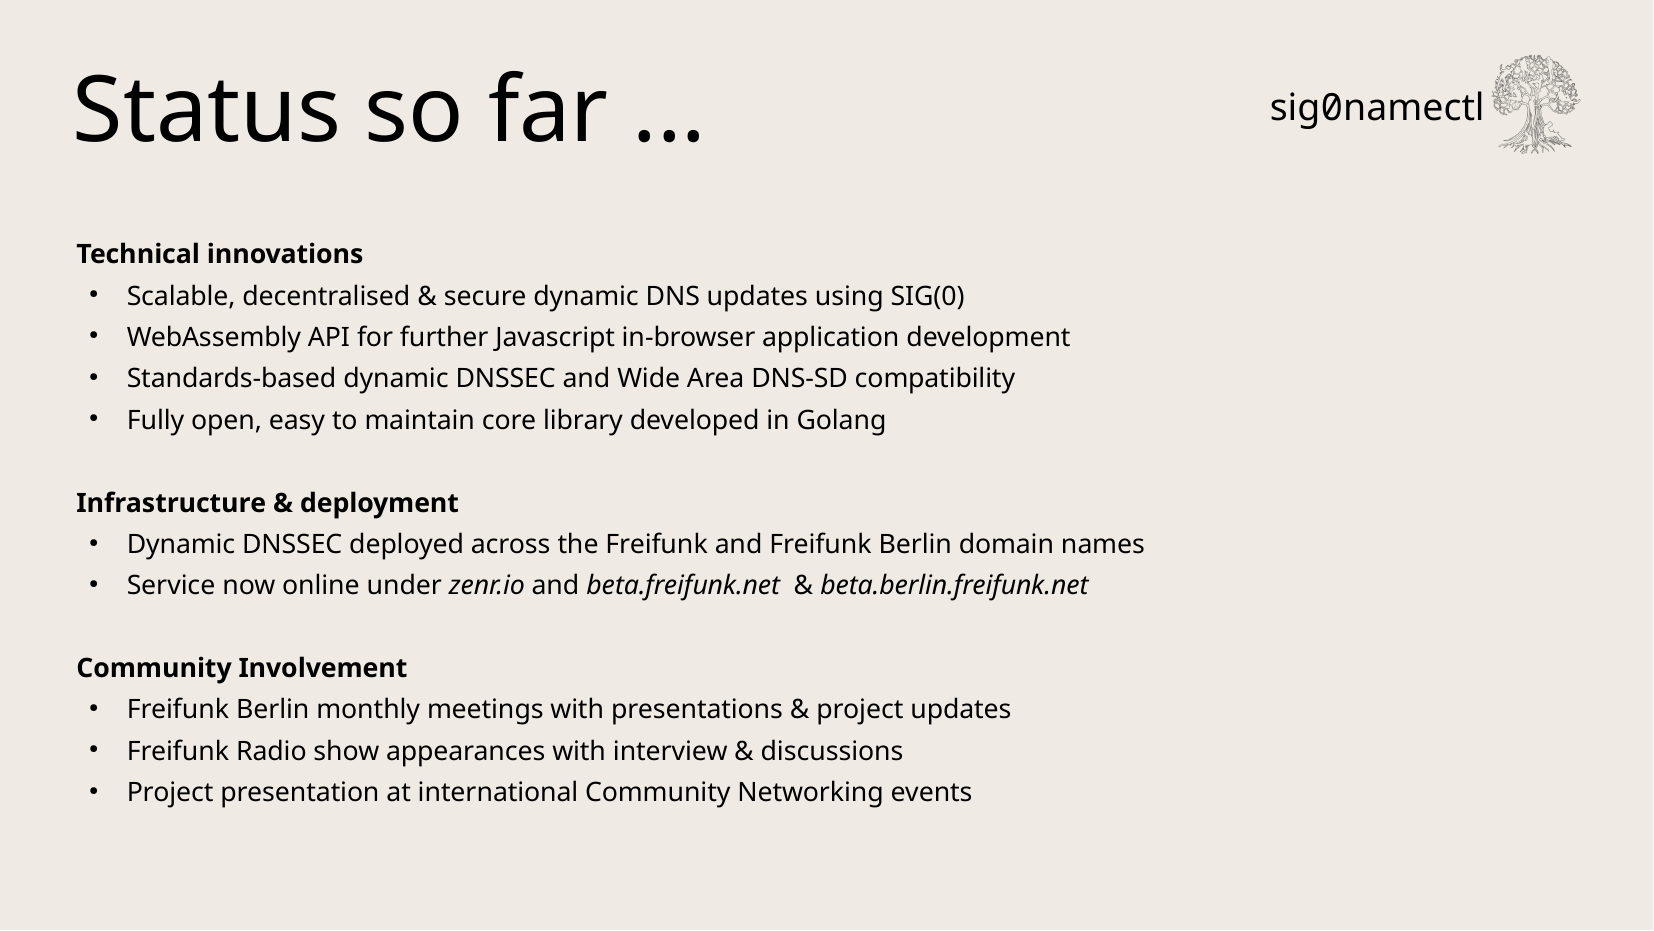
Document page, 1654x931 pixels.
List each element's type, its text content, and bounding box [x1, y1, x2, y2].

title sig0namectl [1269, 56, 1485, 156]
picture [1489, 47, 1582, 160]
list Technical innovations Scalable, decentralised & secure dynamic DNS updates using SIG(0) WebAssembly API for further Javascript in-browser application development Standards-based dynamic DNSSEC and Wide Area DNS-SD compatibility Fully open, easy to maintain core library developed in Golang Infrastructure & deployment Dynamic DNSSEC deployed across the Freifunk and Freifunk Berlin domain names Service now online under zenr.io and beta.freifunk.net & beta.berlin.freifunk.net Community Involvement Freifunk Berlin monthly meetings with presentations & project updates Freifunk Radio show appearances with interview & discussions Project presentation at international Community Networking events [76, 230, 1563, 814]
title Status so far ... [72, 46, 1562, 166]
